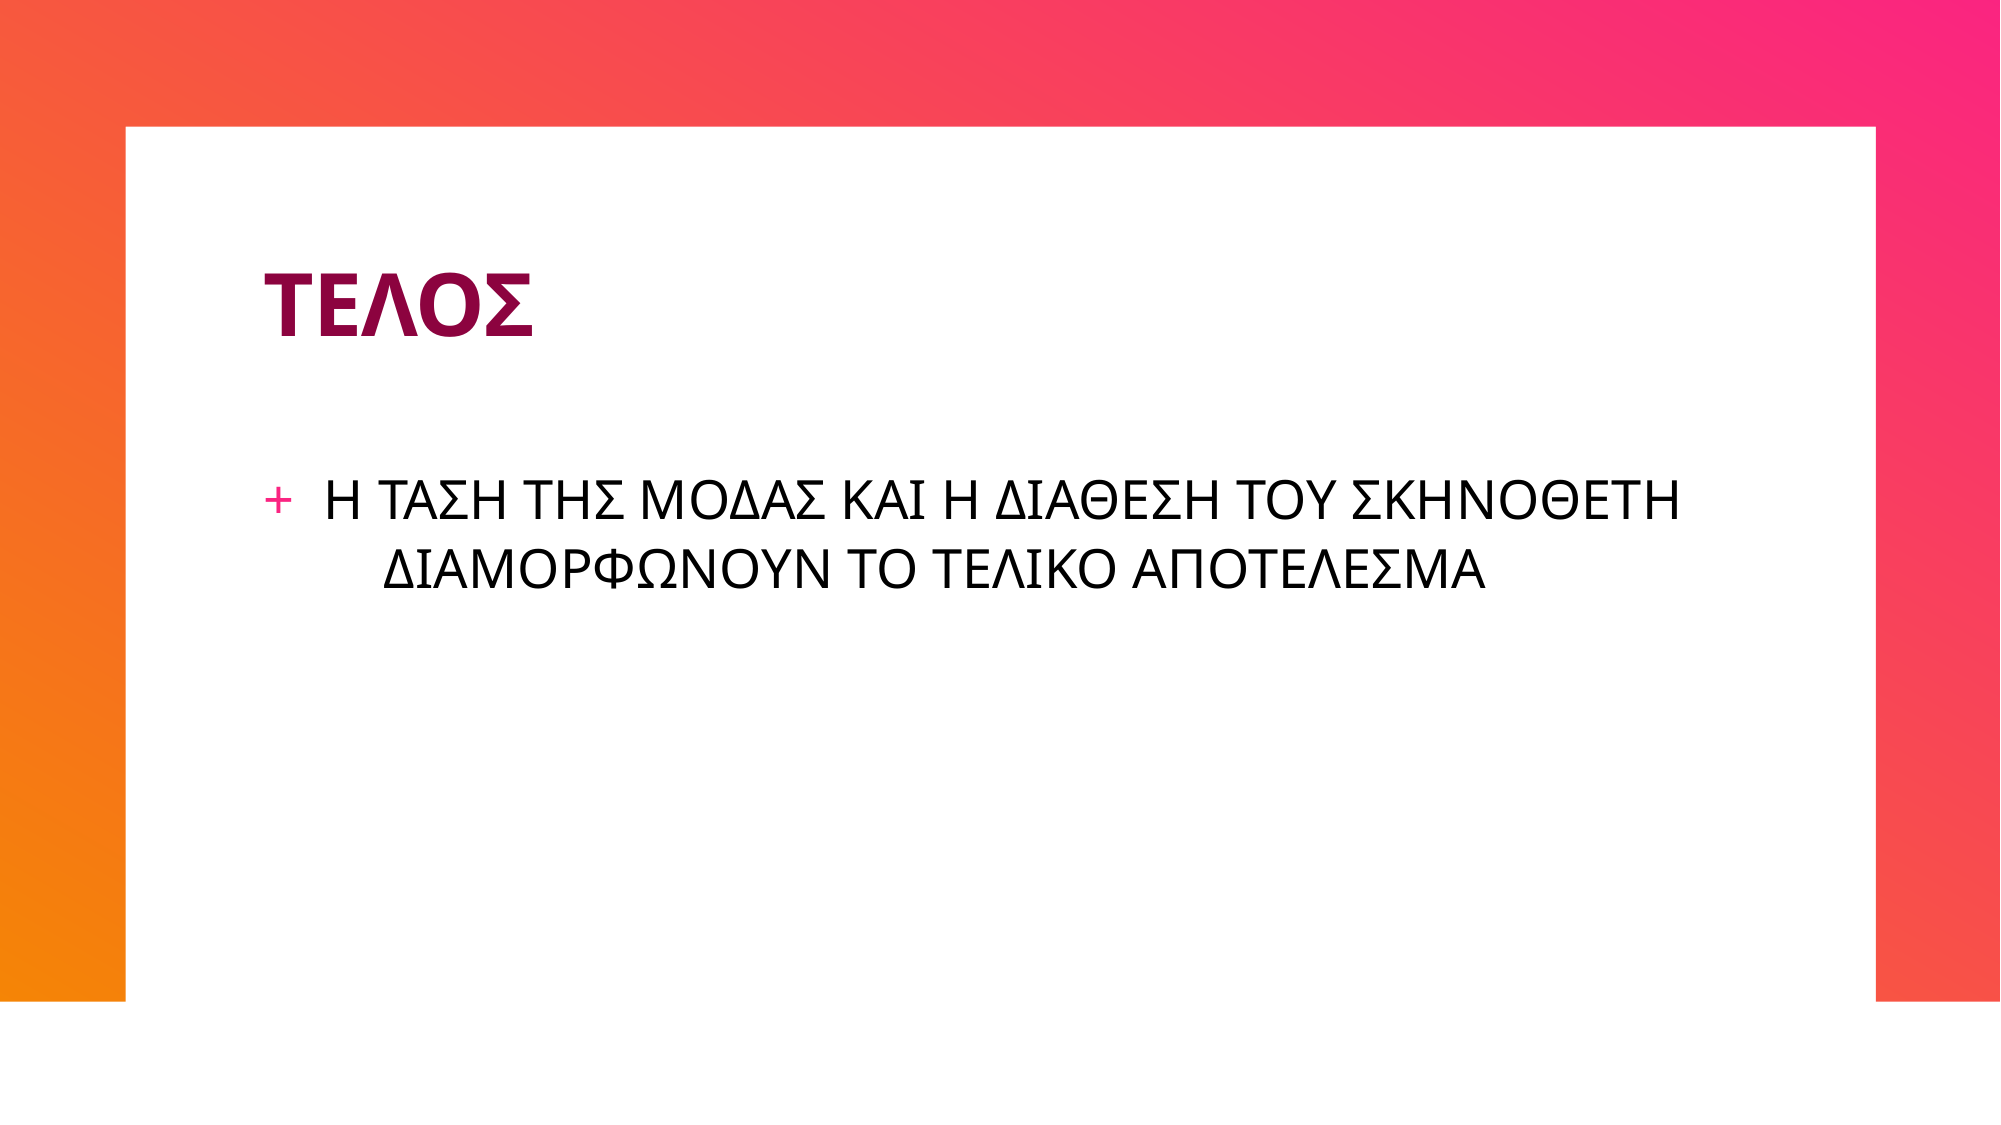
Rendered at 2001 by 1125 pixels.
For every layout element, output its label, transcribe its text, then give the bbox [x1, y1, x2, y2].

list Η ΤΑΣΗ ΤΗΣ ΜΟΔΑΣ ΚΑΙ Η ΔΙΑΘΕΣΗ ΤΟΥ ΣΚΗΝΟΘΕΤΗ ΔΙΑΜΟΡΦΩΝΟΥΝ ΤΟ ΤΕΛΙΚΟ ΑΠΟΤΕΛΕΣΜΑ [248, 455, 1749, 656]
title ΤΕΛΟΣ [248, 248, 622, 365]
